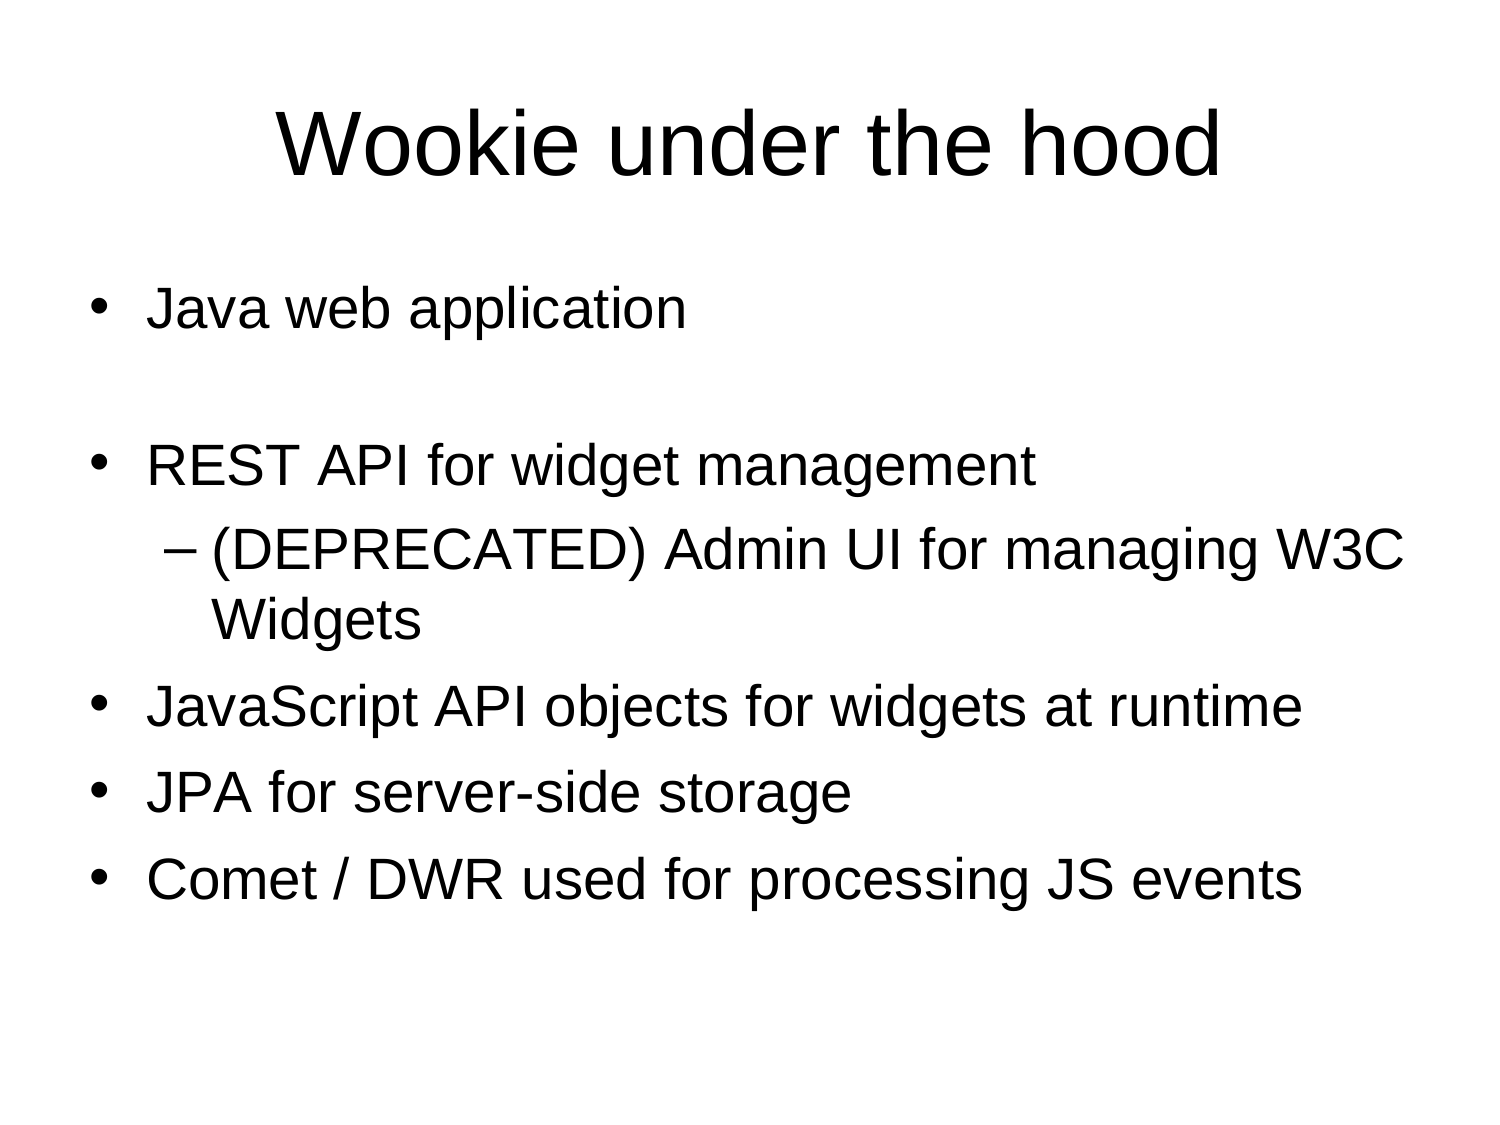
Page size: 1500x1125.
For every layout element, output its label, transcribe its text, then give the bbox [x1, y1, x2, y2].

title Wookie under the hood [75, 44, 1426, 233]
list Java web application REST API for widget management (DEPRECATED) Admin UI for managing W3C Widgets JavaScript API objects for widgets at runtime JPA for server-side storage Comet / DWR used for processing JS events [75, 262, 1426, 1006]
